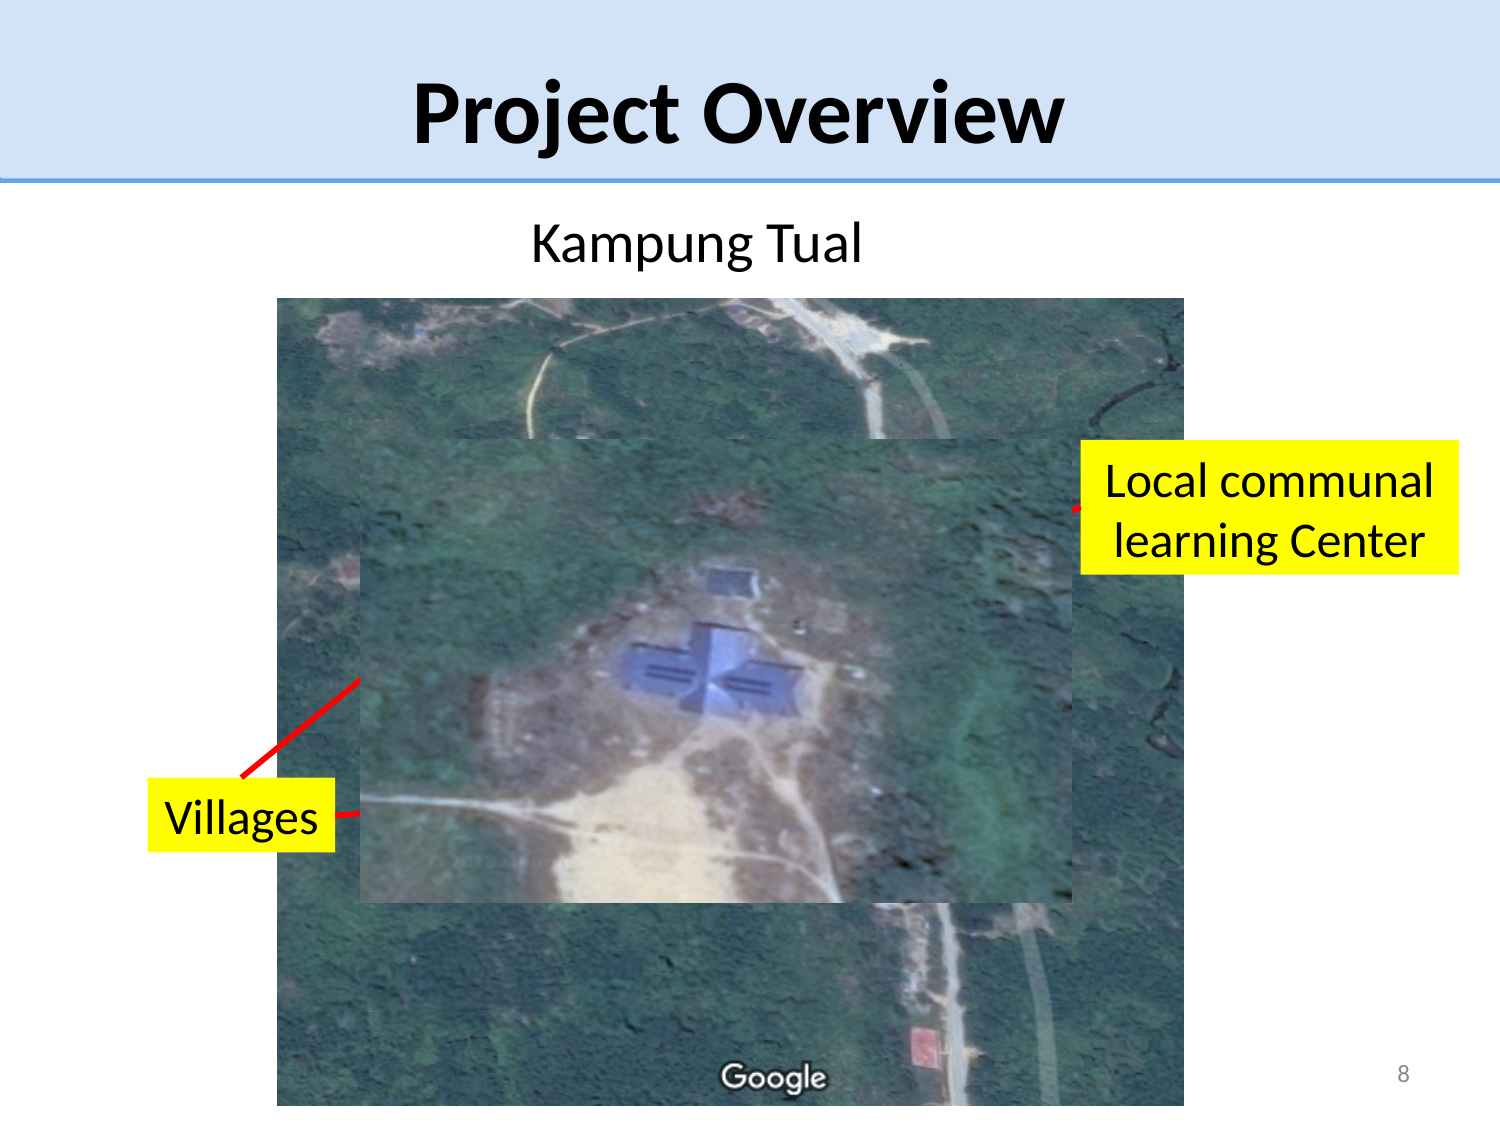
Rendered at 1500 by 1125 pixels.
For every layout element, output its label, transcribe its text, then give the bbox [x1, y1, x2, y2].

picture [0, 0, 1500, 183]
text_box Villages [147, 777, 336, 853]
text_box Local communal learning Center [1080, 439, 1459, 575]
text_box Kampung Tual [516, 196, 879, 282]
slide_number <編號> [1184, 1042, 1425, 1103]
title Project Overview [64, 31, 1415, 183]
picture [277, 298, 1184, 1106]
